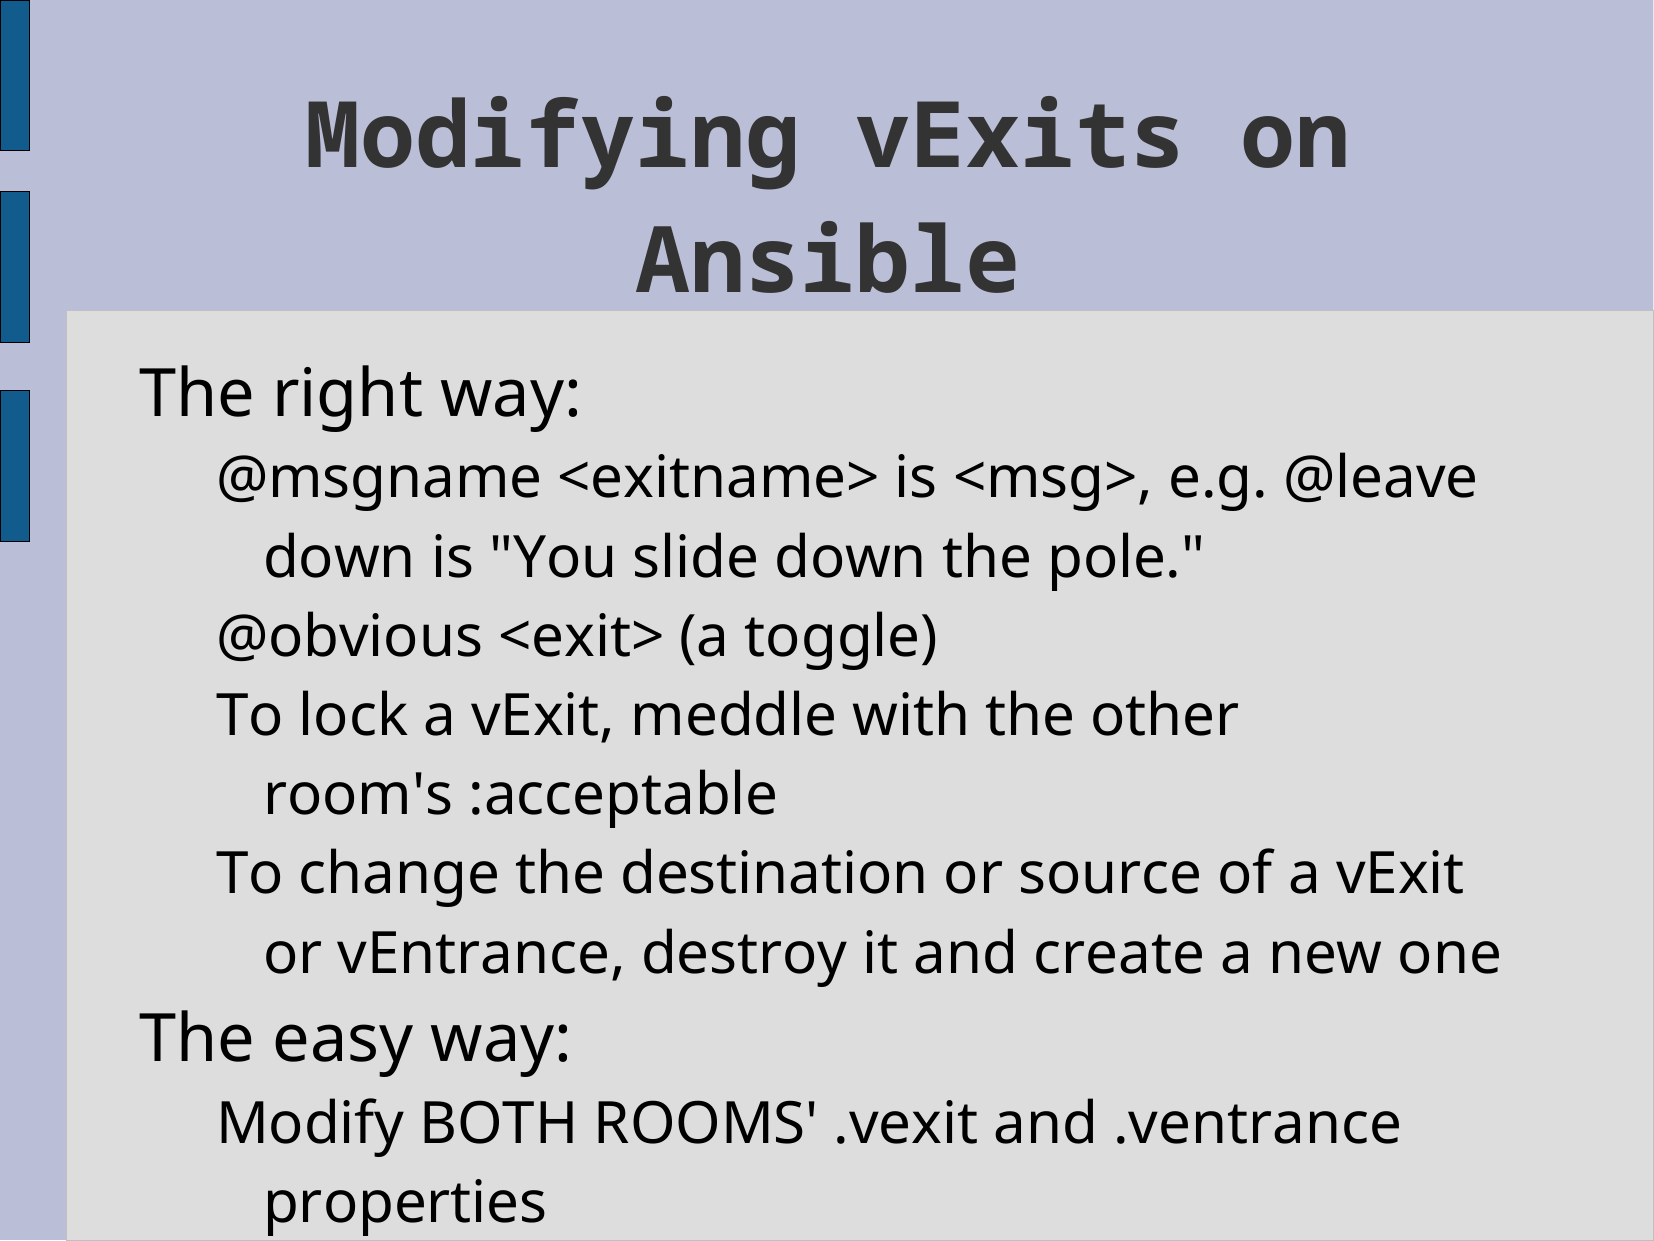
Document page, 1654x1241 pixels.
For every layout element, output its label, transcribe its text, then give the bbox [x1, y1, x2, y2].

title Modifying vExits on Ansible [121, 91, 1534, 299]
list The right way: @msgname <exitname> is <msg>, e.g. @leave down is "You slide down the pole." @obvious <exit> (a toggle) To lock a vExit, meddle with the other room's :acceptable To change the destination or source of a vExit or vEntrance, destroy it and create a new one The easy way: Modify BOTH ROOMS' .vexit and .ventrance properties Curse vExits [121, 344, 1534, 1217]
